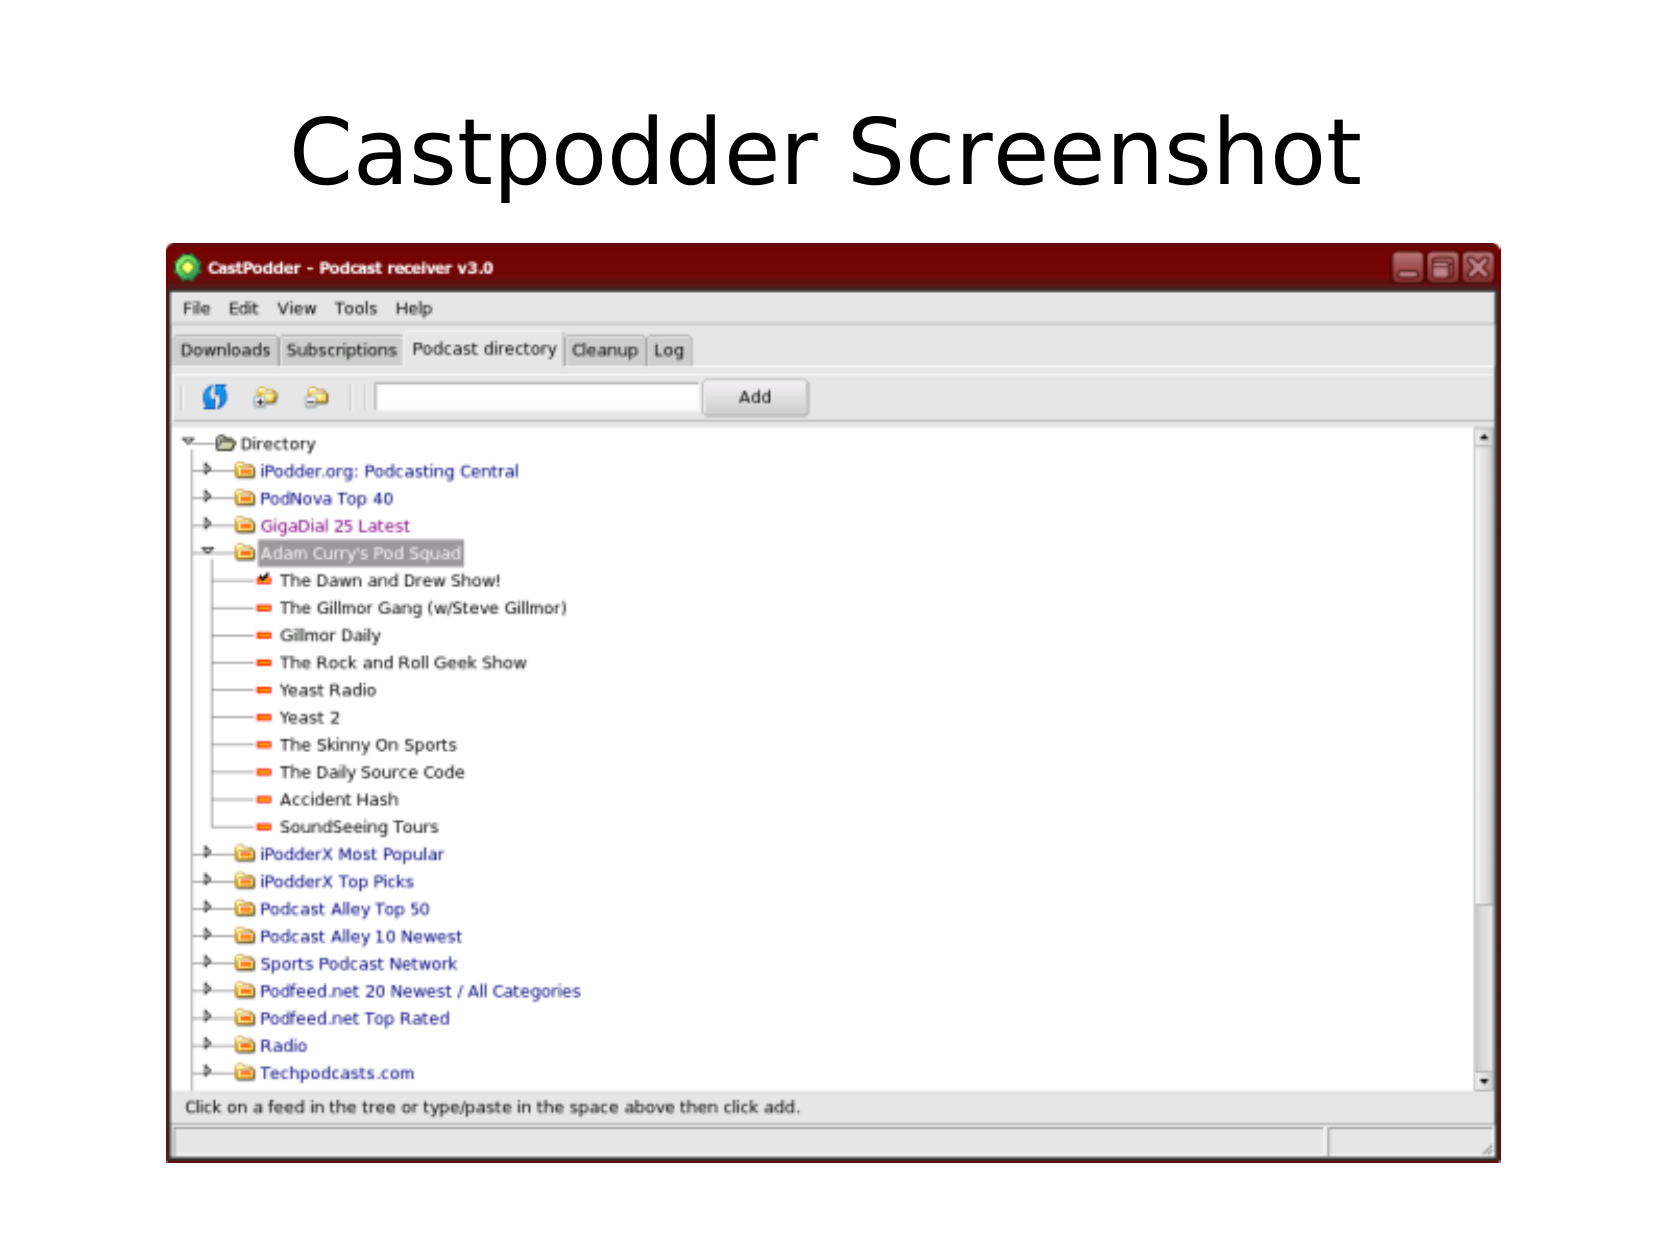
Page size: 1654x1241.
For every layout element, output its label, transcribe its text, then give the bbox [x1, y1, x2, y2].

picture [166, 243, 1501, 1163]
title Castpodder Screenshot [82, 49, 1571, 257]
